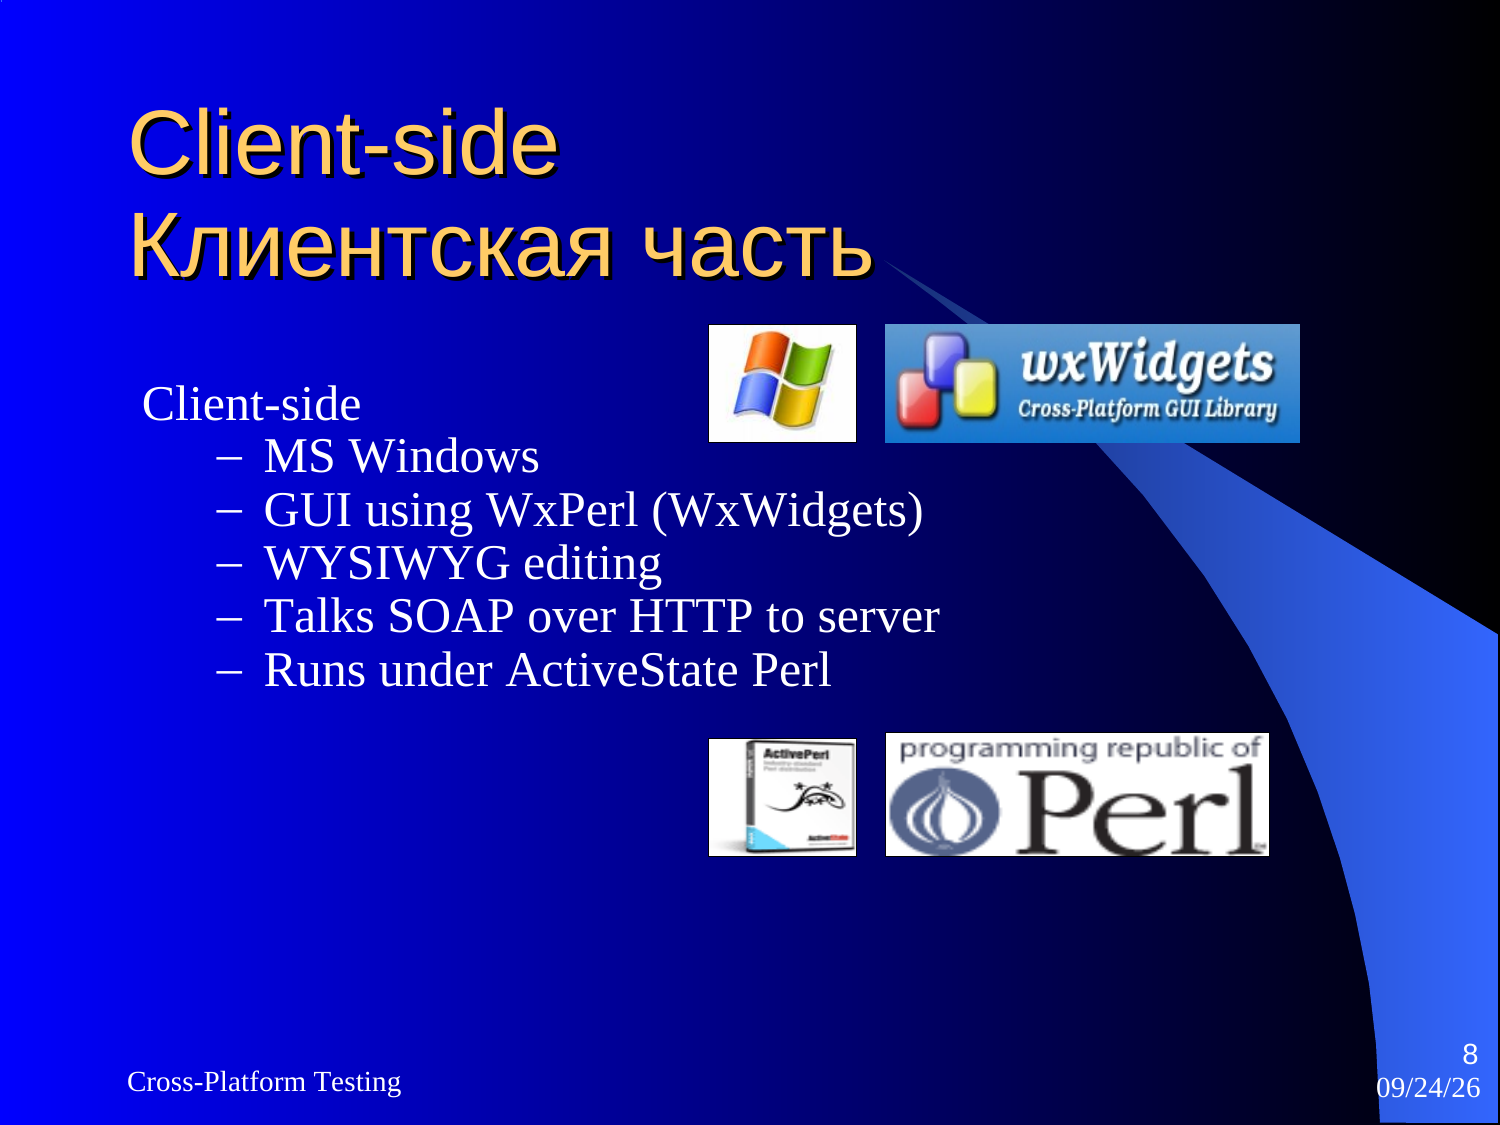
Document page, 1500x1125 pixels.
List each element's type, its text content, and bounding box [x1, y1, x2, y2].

title Client-side Клиентская часть [111, 83, 1438, 304]
picture [708, 324, 857, 443]
picture [885, 324, 1300, 443]
picture [708, 738, 857, 857]
picture [885, 732, 1270, 857]
list Client-side MS Windows GUI using WxPerl (WxWidgets) WYSIWYG editing Talks SOAP over HTTP to server Runs under ActiveState Perl [111, 324, 1387, 1001]
